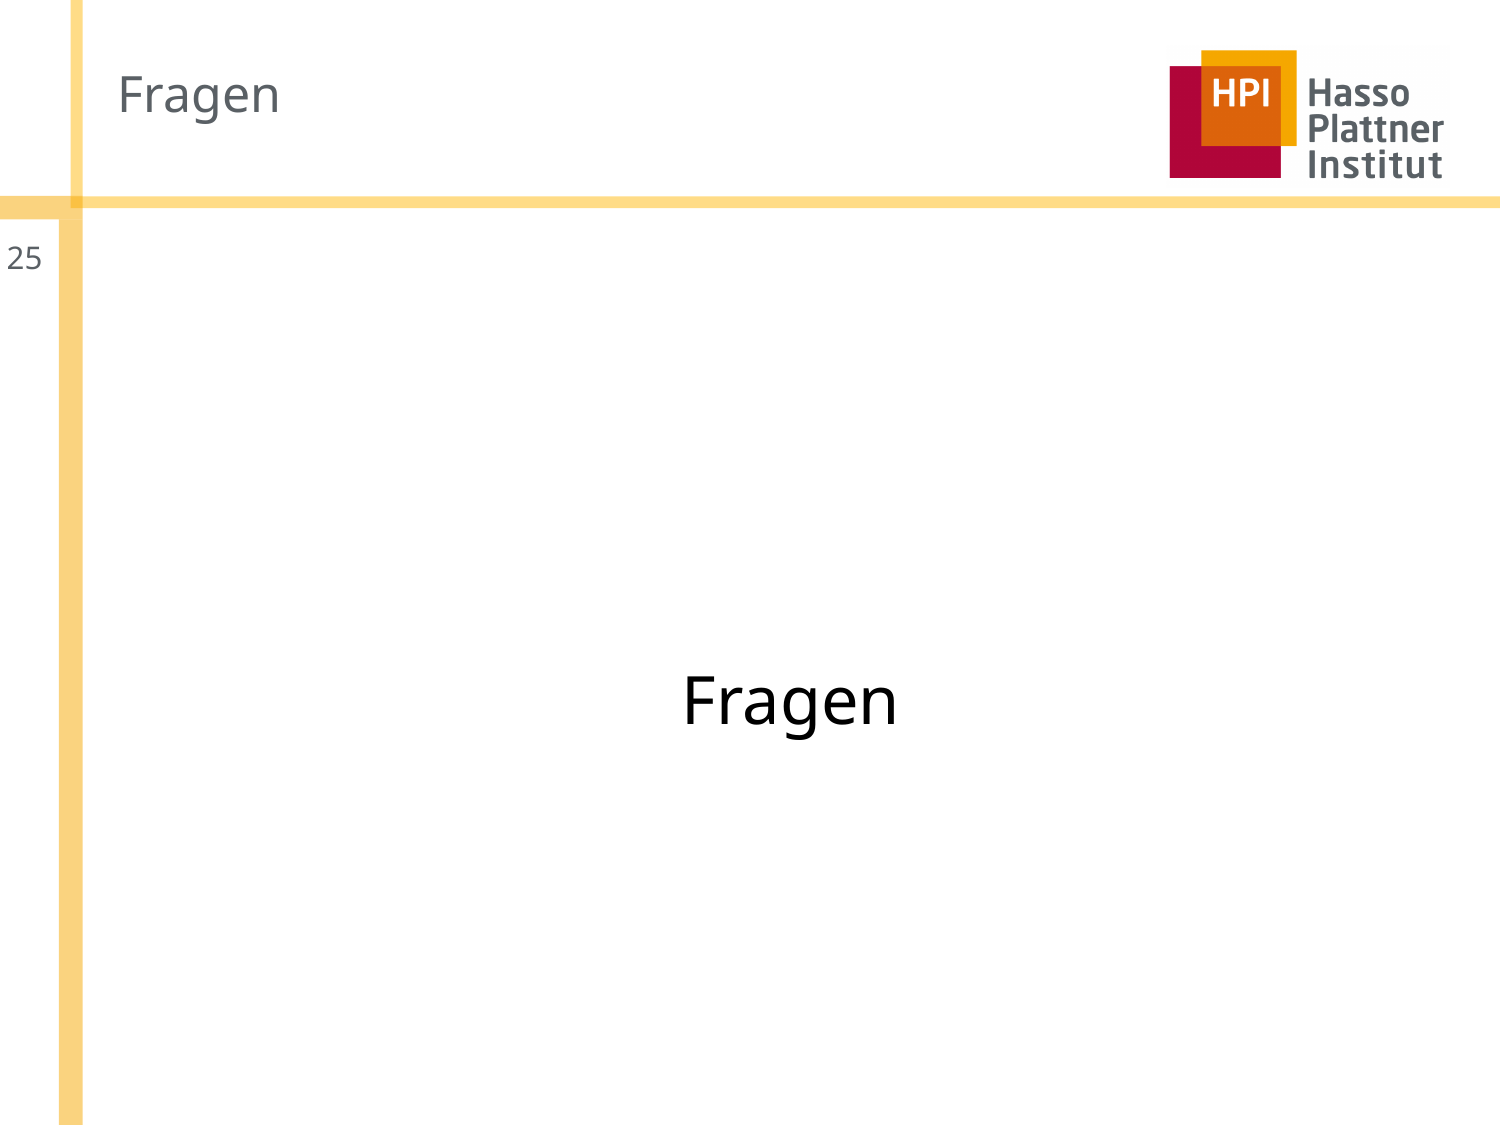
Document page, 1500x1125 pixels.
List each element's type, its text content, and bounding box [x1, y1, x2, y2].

title Fragen [117, 0, 1093, 187]
subtitle Fragen [106, 333, 1447, 1063]
